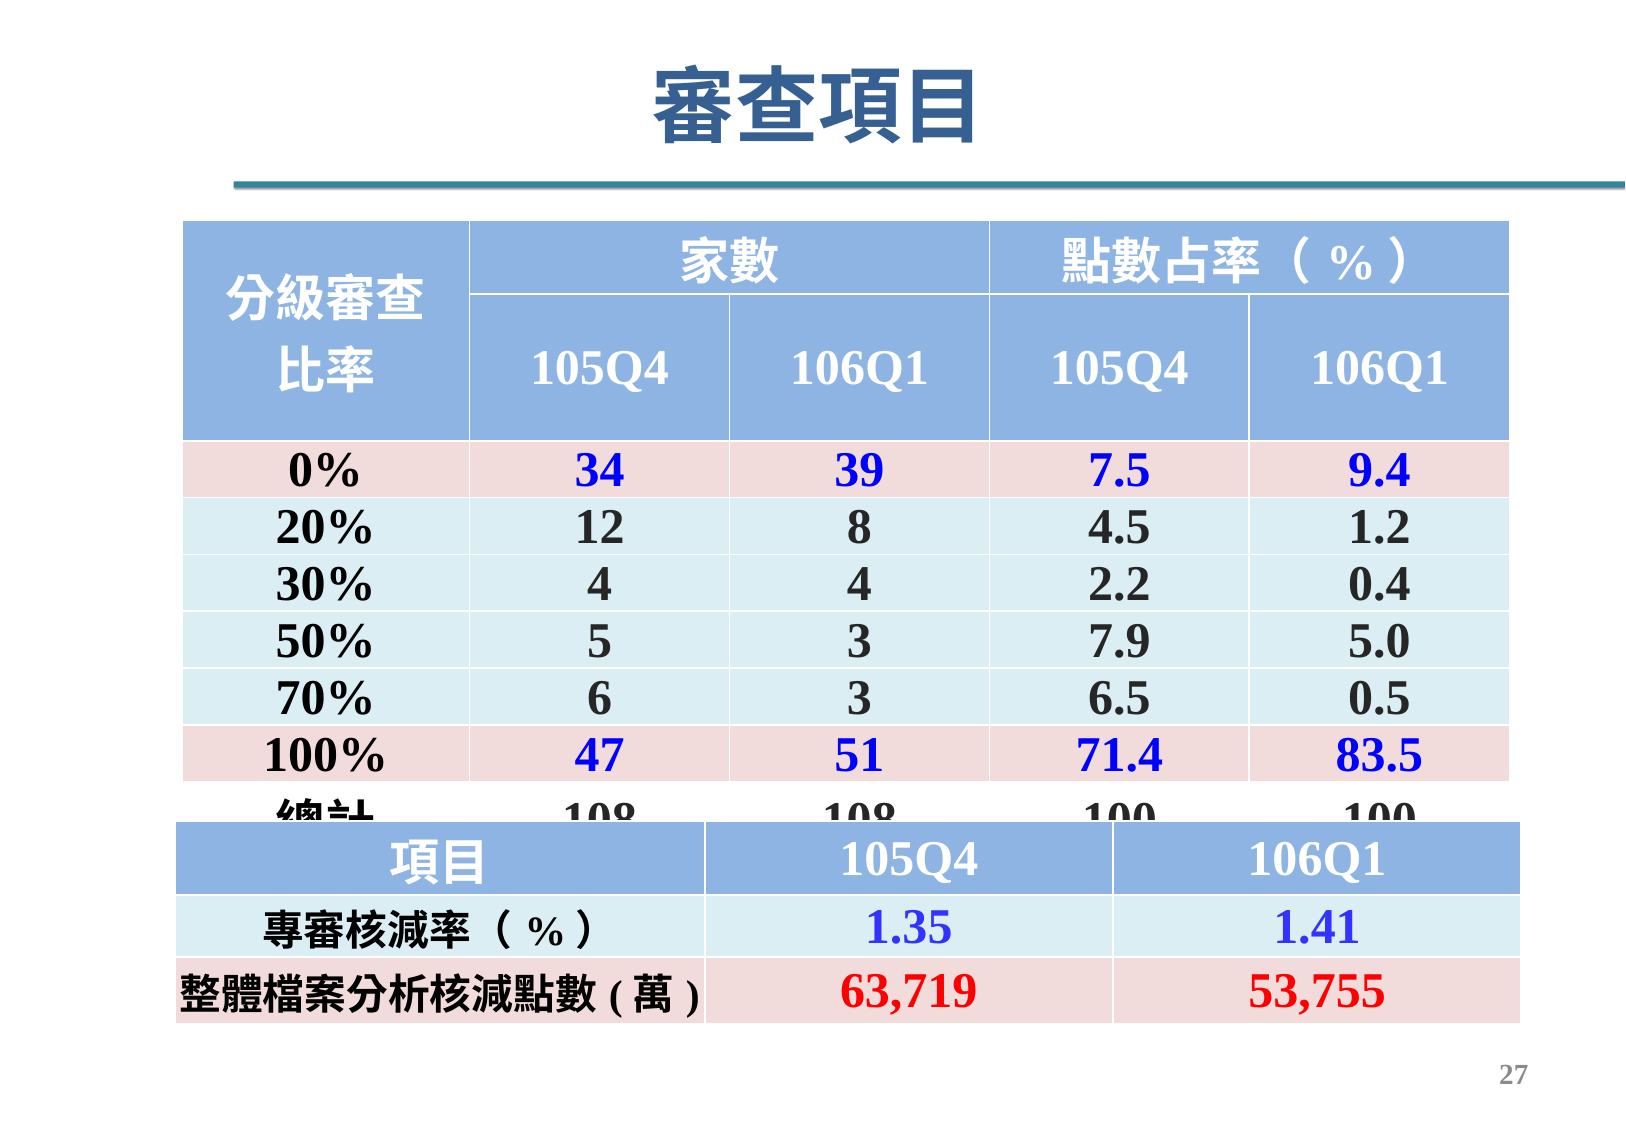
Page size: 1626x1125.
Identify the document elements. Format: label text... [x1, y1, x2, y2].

table_cell 108 [470, 783, 729, 820]
table_cell 100 [1400, 805, 1407, 820]
table_cell 專審核減率（%） [176, 896, 704, 956]
table_cell 63,719 [706, 958, 1112, 1023]
table_header 家數 [470, 221, 989, 293]
table_cell 108 [880, 805, 887, 817]
table_cell 70% [183, 669, 469, 724]
table_cell 6 [470, 669, 729, 724]
table_cell 0% [183, 442, 469, 497]
table_cell 106Q1 [1250, 295, 1509, 440]
table_cell 6.5 [990, 669, 1248, 724]
table_cell 100% [183, 726, 469, 781]
table_cell 4.5 [990, 498, 1248, 554]
table_cell 34 [470, 442, 729, 497]
slide_number <編號> [1164, 1042, 1544, 1103]
table_header 項目 [176, 822, 704, 894]
table_cell 100 [1140, 805, 1147, 820]
table_header 105Q4 [706, 822, 1112, 894]
table_cell 30% [183, 555, 469, 610]
table_cell 106Q1 [730, 295, 989, 440]
table_cell 7.5 [990, 442, 1248, 497]
table_cell 12 [470, 498, 729, 554]
table_cell 105Q4 [470, 295, 729, 440]
table_cell 108 [730, 783, 989, 820]
title 審查項目 [80, 27, 1557, 179]
table_cell 71.4 [990, 726, 1248, 781]
table_cell 105Q4 [990, 295, 1248, 440]
table_cell 5.0 [1250, 612, 1509, 667]
table_header 106Q1 [1114, 822, 1520, 894]
table_cell 108 [595, 805, 602, 820]
table_cell 1.41 [1114, 896, 1520, 956]
table_header 點數占率（%） [990, 221, 1509, 293]
table_cell 53,755 [1114, 958, 1520, 1023]
table_cell 0.5 [1250, 669, 1509, 724]
table_cell 100 [990, 783, 1248, 820]
table_cell 1.35 [706, 896, 1112, 956]
table_cell 總計 [183, 783, 469, 820]
table_cell 108 [855, 805, 862, 820]
table_cell 50% [183, 612, 469, 667]
table_cell 4 [730, 555, 989, 610]
table_header 分級審查 比率 [183, 221, 469, 440]
table_cell 5 [470, 612, 729, 667]
table_cell 100 [1250, 783, 1509, 820]
table_cell 7.9 [990, 612, 1248, 667]
table_cell 整體檔案分析核減點數(萬) [176, 958, 704, 1023]
table_cell 4 [470, 555, 729, 610]
table_cell 83.5 [1250, 726, 1509, 781]
table_cell 47 [470, 726, 729, 781]
table_cell 8 [730, 498, 989, 554]
table_cell 3 [730, 669, 989, 724]
table_cell 51 [730, 726, 989, 781]
table_cell 1.2 [1250, 498, 1509, 554]
table_cell 100 [1115, 805, 1122, 820]
table_cell 9.4 [1250, 442, 1509, 497]
table_cell 3 [730, 612, 989, 667]
table_cell 39 [730, 442, 989, 497]
table_cell 108 [620, 805, 627, 817]
table_cell 100 [1375, 805, 1382, 820]
table_cell 20% [183, 498, 469, 554]
table_cell 2.2 [990, 555, 1248, 610]
table_cell 0.4 [1250, 555, 1509, 610]
